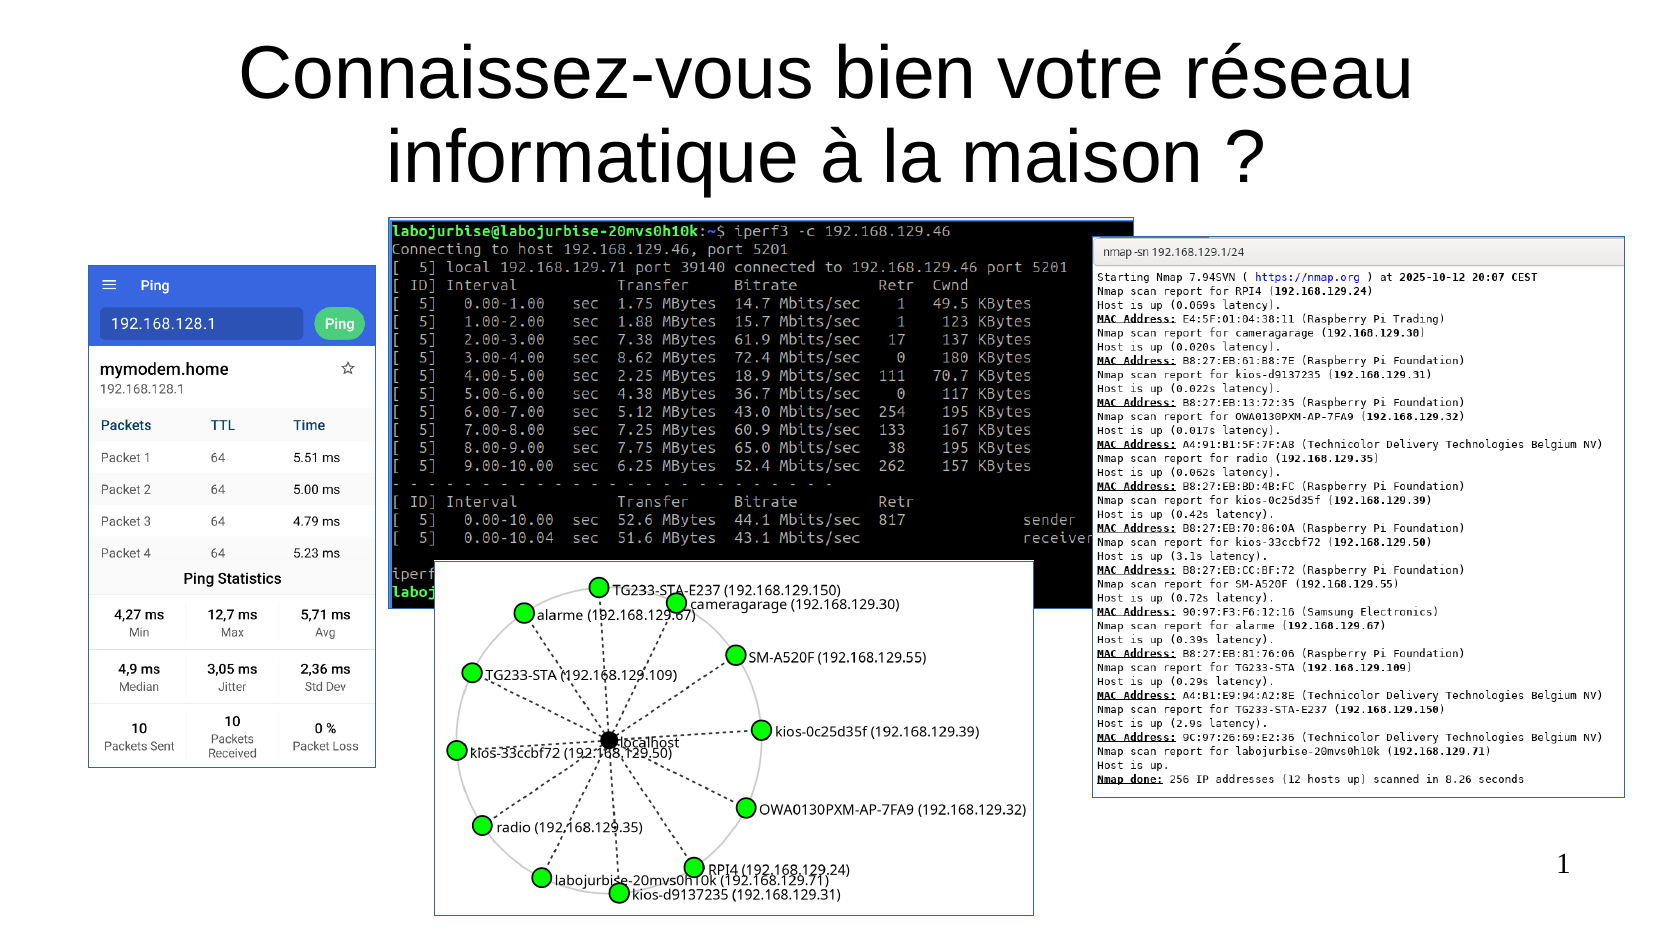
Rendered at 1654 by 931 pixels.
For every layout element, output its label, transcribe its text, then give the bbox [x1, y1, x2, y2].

title Connaissez-vous bien votre réseau informatique à la maison ? [82, 12, 1571, 218]
picture [388, 218, 1625, 916]
picture [88, 265, 376, 768]
